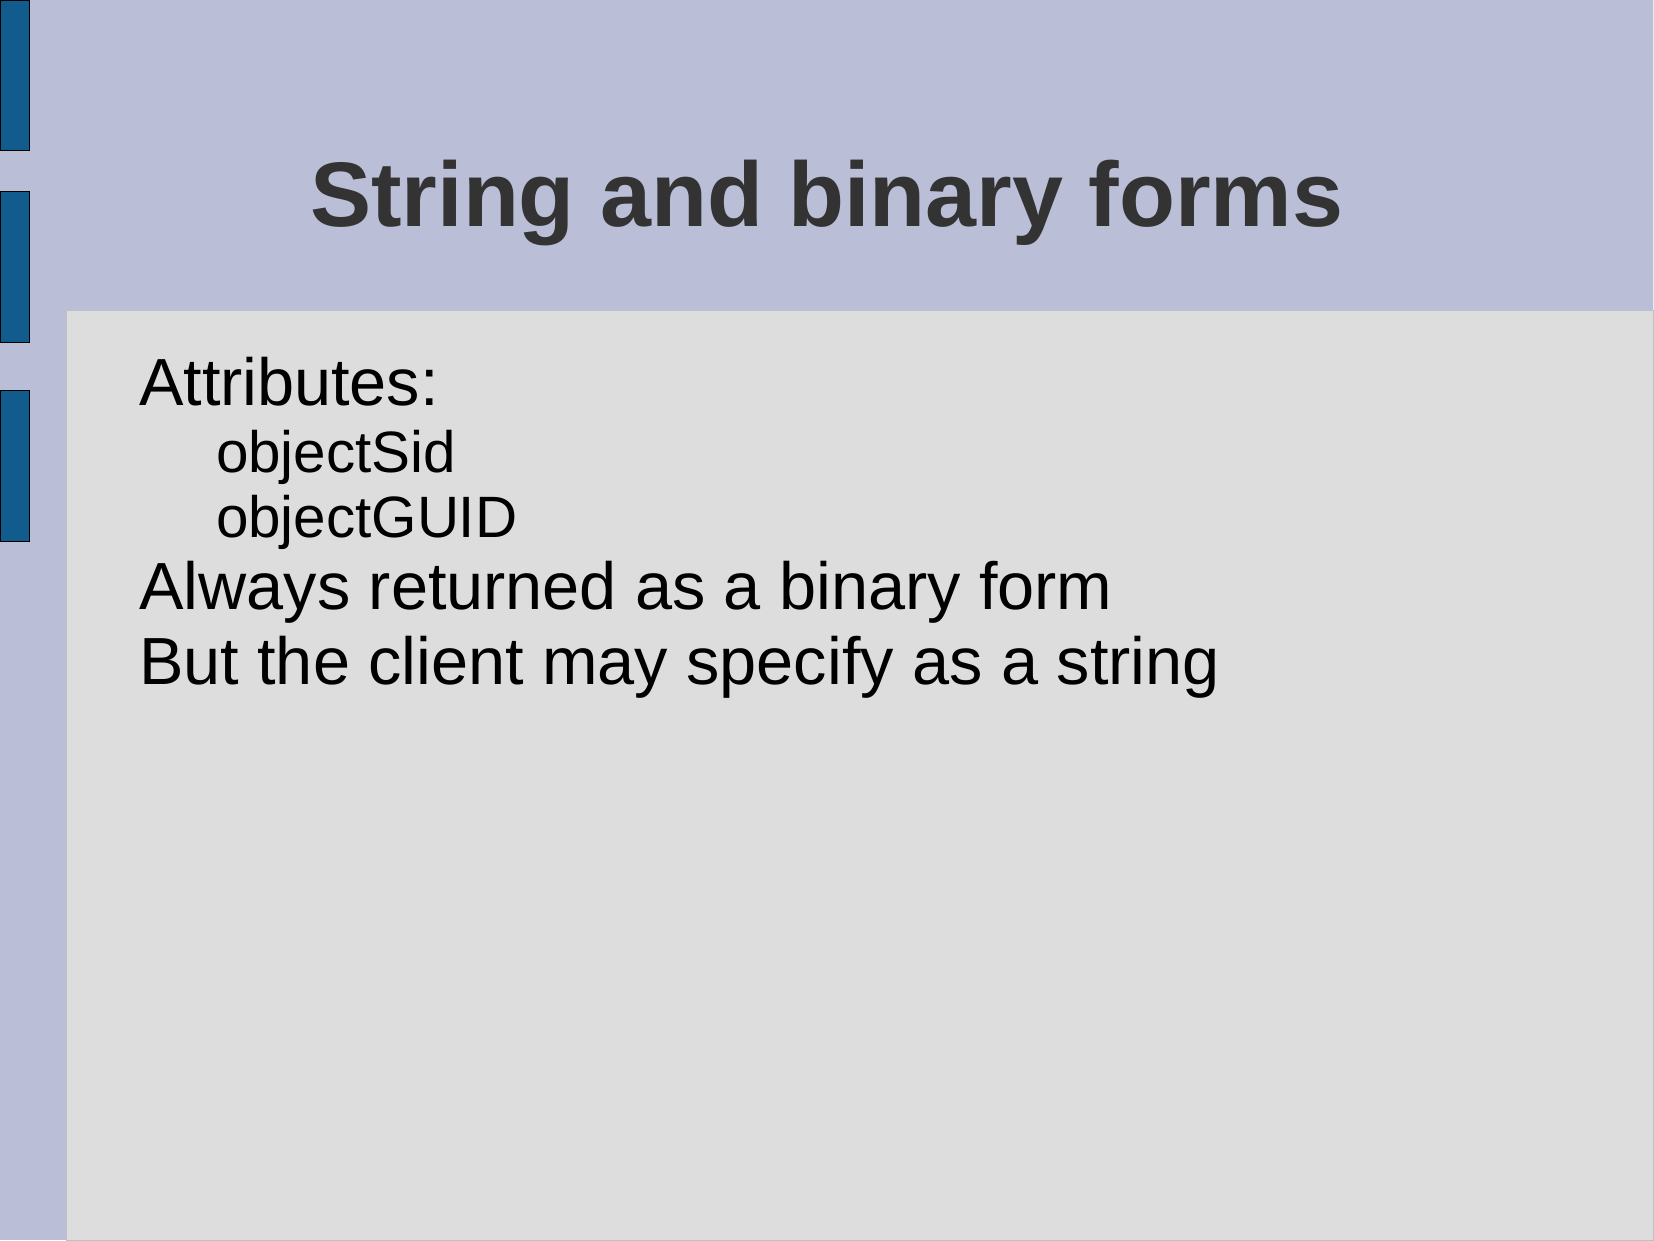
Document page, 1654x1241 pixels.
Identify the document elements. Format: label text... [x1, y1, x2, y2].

title String and binary forms [121, 98, 1534, 291]
list Attributes: objectSid objectGUID Always returned as a binary form But the client may specify as a string [121, 344, 1534, 1112]
